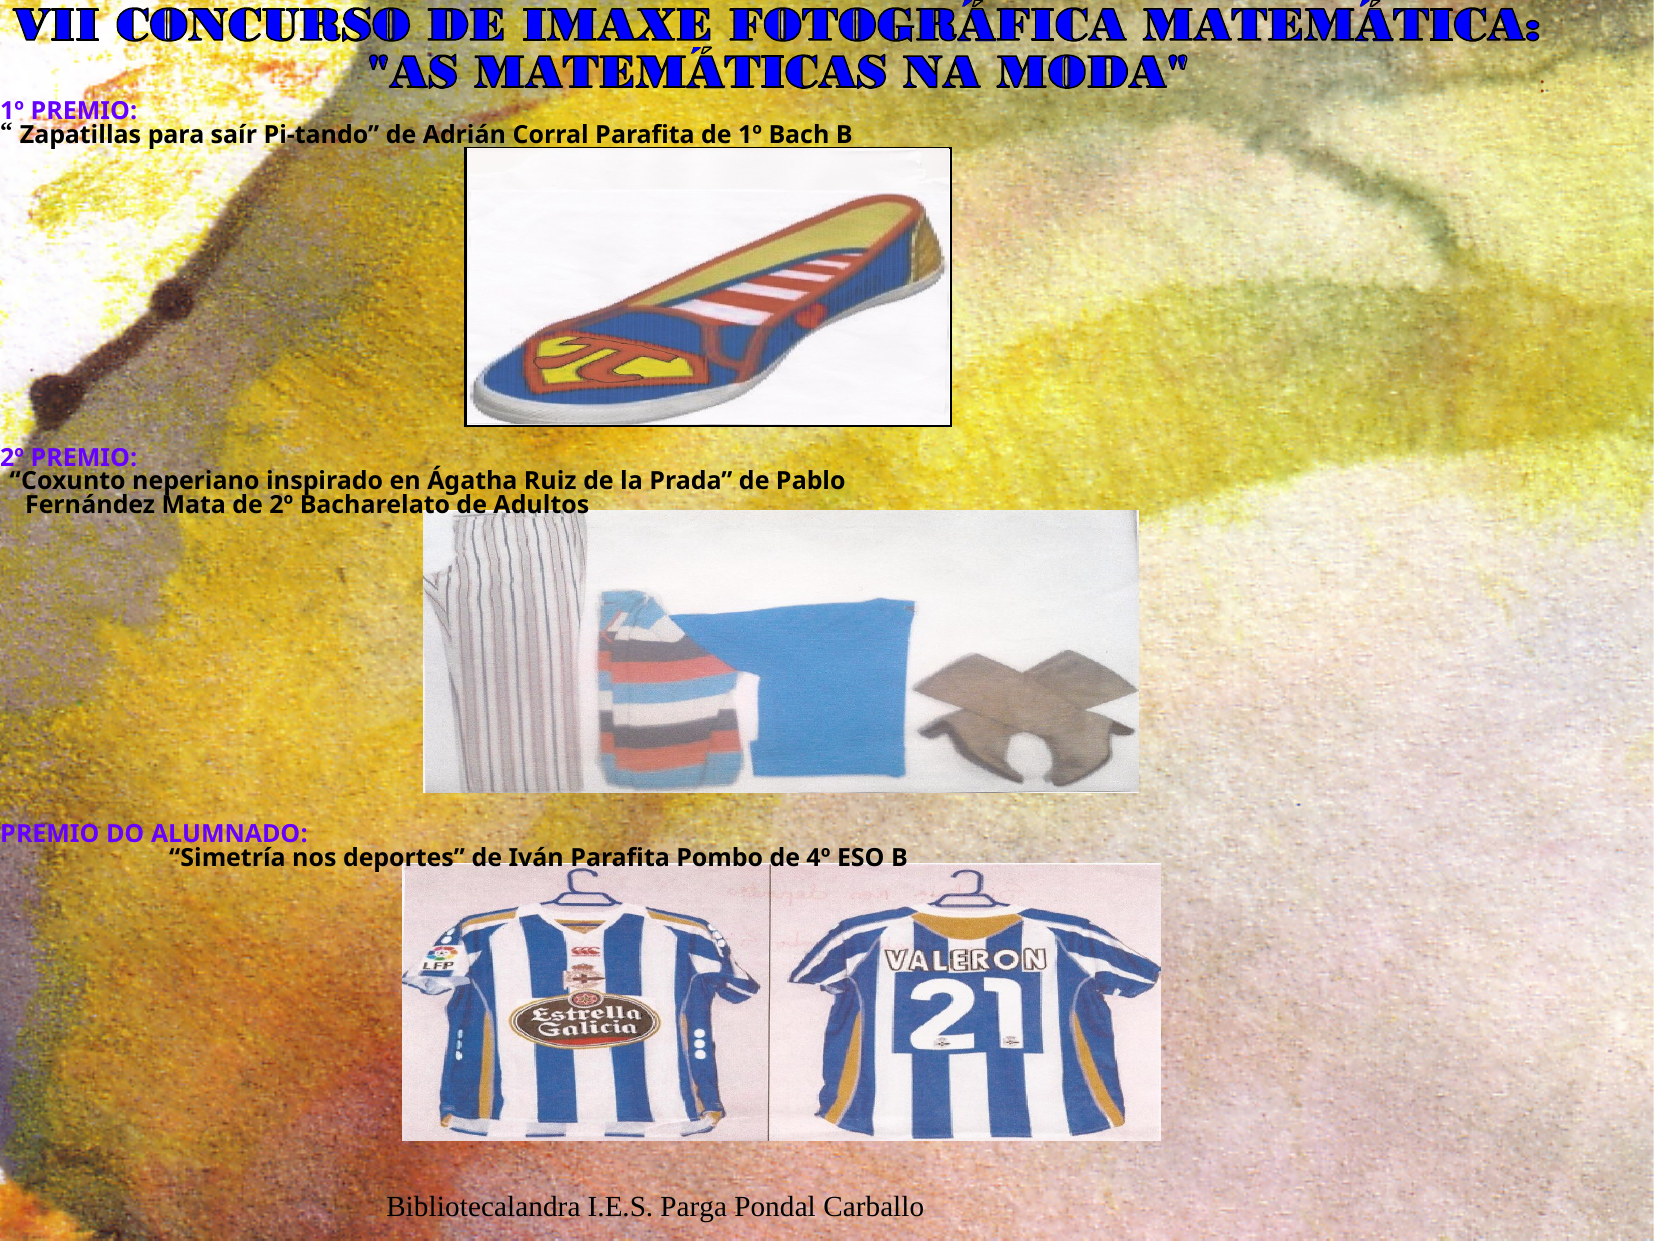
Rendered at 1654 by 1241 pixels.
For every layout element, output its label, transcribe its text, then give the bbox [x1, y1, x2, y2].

text_box [642, 57, 661, 86]
text_box [323, 10, 337, 39]
text_box [940, 10, 953, 39]
text_box [1058, 10, 1071, 39]
text_box [433, 10, 445, 39]
text_box [17, 10, 36, 39]
text_box [1036, 10, 1049, 39]
text_box [814, 10, 826, 39]
text_box [381, 57, 386, 66]
picture [1365, 20, 1371, 28]
text_box [1143, 57, 1163, 86]
text_box [788, 57, 802, 87]
text_box [1170, 57, 1175, 65]
text_box [480, 57, 499, 86]
text_box [860, 57, 884, 86]
text_box [880, 9, 894, 39]
text_box [1359, 0, 1370, 7]
text_box [395, 10, 408, 39]
text_box [605, 57, 617, 86]
text_box [81, 10, 93, 39]
text_box [173, 10, 185, 39]
text_box [507, 57, 518, 86]
text_box [306, 10, 317, 39]
text_box [832, 57, 853, 86]
picture [0, 0, 1654, 1241]
text_box [841, 10, 854, 39]
text_box [1112, 58, 1126, 86]
text_box [1003, 57, 1021, 86]
text_box [682, 10, 694, 39]
text_box [1435, 10, 1448, 39]
text_box [1274, 10, 1285, 39]
text_box [1456, 10, 1470, 39]
text_box [1528, 34, 1537, 39]
text_box [539, 57, 559, 86]
text_box [345, 10, 369, 38]
text_box [1369, 10, 1390, 39]
text_box [691, 47, 701, 54]
text_box [1208, 10, 1228, 39]
text_box [371, 57, 376, 66]
text_box [194, 10, 221, 39]
text_box [1029, 57, 1041, 86]
text_box [403, 57, 424, 86]
text_box [956, 57, 977, 86]
text_box [668, 57, 680, 86]
text_box “Coxunto neperiano inspirado en Ágatha Ruiz de la Prada” de Pablo [9, 463, 1393, 493]
text_box “ [0, 117, 19, 146]
text_box [528, 10, 541, 39]
text_box [972, 10, 992, 39]
text_box [57, 10, 69, 39]
text_box [374, 10, 388, 39]
text_box [700, 57, 721, 86]
text_box [231, 10, 244, 39]
text_box [735, 10, 747, 39]
text_box [786, 10, 799, 39]
text_box [1002, 10, 1014, 39]
text_box [119, 10, 132, 39]
text_box [1050, 57, 1064, 86]
text_box [1406, 10, 1417, 39]
text_box [861, 10, 874, 39]
text_box [1175, 10, 1187, 39]
picture [968, 20, 974, 28]
text_box [1093, 57, 1104, 86]
text_box Zapatillas para saír Pi-tando” de Adrián Corral Parafita de 1º Bach B [19, 116, 1396, 146]
text_box [643, 10, 670, 39]
text_box [962, 0, 972, 7]
text_box [1071, 57, 1084, 86]
text_box [900, 27, 910, 39]
text_box [1528, 22, 1537, 28]
text_box [1103, 10, 1123, 39]
text_box Fernández Mata de 2º Bacharelato de Adultos [25, 486, 947, 516]
text_box [1149, 10, 1168, 39]
text_box [737, 57, 748, 86]
text_box [575, 57, 587, 86]
text_box [1337, 10, 1349, 39]
text_box [766, 57, 779, 86]
text_box [1501, 10, 1521, 39]
text_box 1º PREMIO: [0, 92, 236, 117]
text_box : [1538, 70, 1551, 100]
text_box [1244, 10, 1255, 39]
text_box [453, 10, 466, 39]
text_box PREMIO DO ALUMNADO: [0, 816, 506, 846]
text_box [766, 10, 779, 39]
text_box [476, 10, 487, 39]
text_box [432, 58, 455, 86]
text_box [612, 10, 632, 39]
text_box [152, 10, 165, 39]
text_box 2º PREMIO: [0, 439, 236, 469]
text_box [268, 10, 281, 40]
text_box [235, 93, 246, 116]
text_box “Simetría nos deportes” de Iván Parafita Pombo de 4º ESO B [169, 839, 1395, 869]
text_box [465, 147, 951, 426]
text_box [1311, 10, 1329, 39]
text_box [922, 10, 934, 39]
text_box [908, 57, 935, 86]
text_box [579, 10, 591, 39]
text_box [553, 10, 572, 39]
